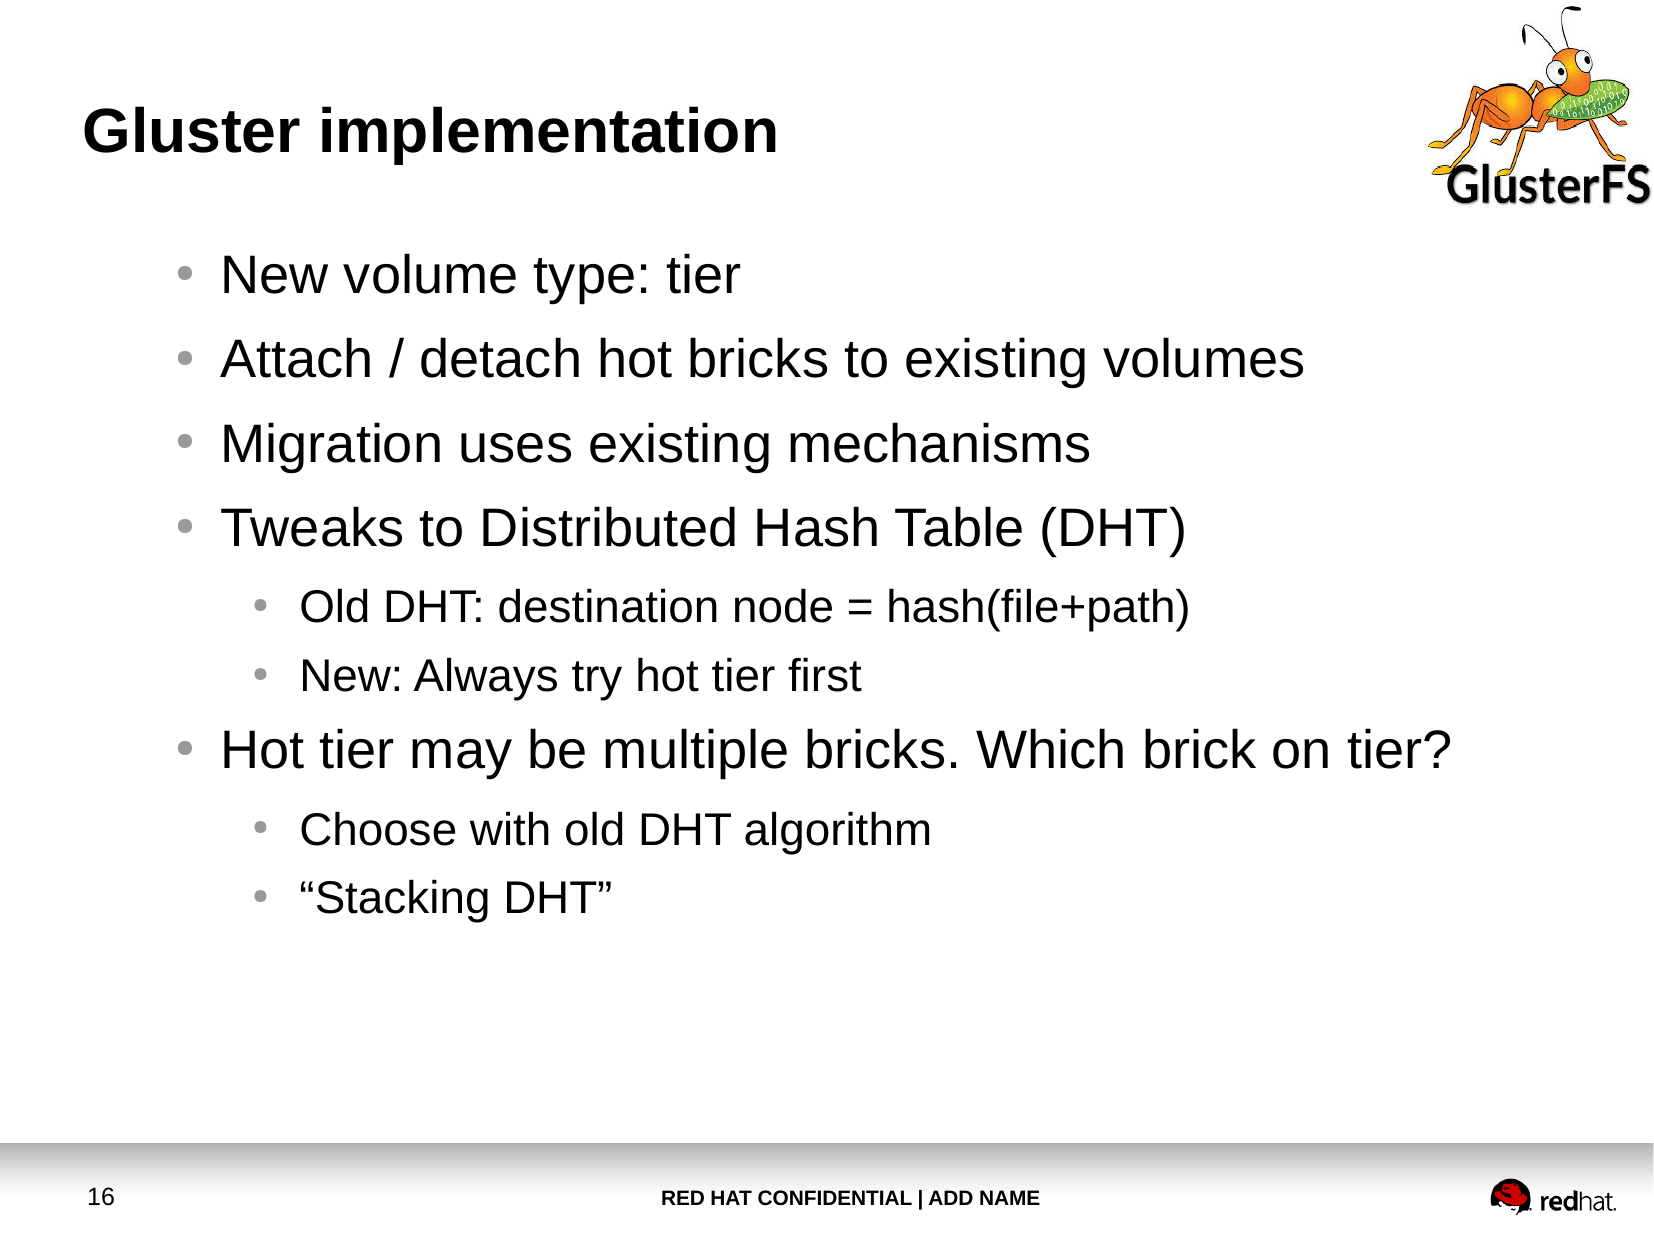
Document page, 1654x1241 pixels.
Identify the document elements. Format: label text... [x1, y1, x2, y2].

title Gluster implementation [82, 37, 1571, 226]
picture [1425, 4, 1653, 208]
picture [0, 1143, 1654, 1241]
list New volume type: tier Attach / detach hot bricks to existing volumes Migration uses existing mechanisms Tweaks to Distributed Hash Table (DHT) Old DHT: destination node = hash(file+path) New: Always try hot tier first Hot tier may be multiple bricks. Which brick on tier? Choose with old DHT algorithm “Stacking DHT” [86, 244, 1576, 1039]
